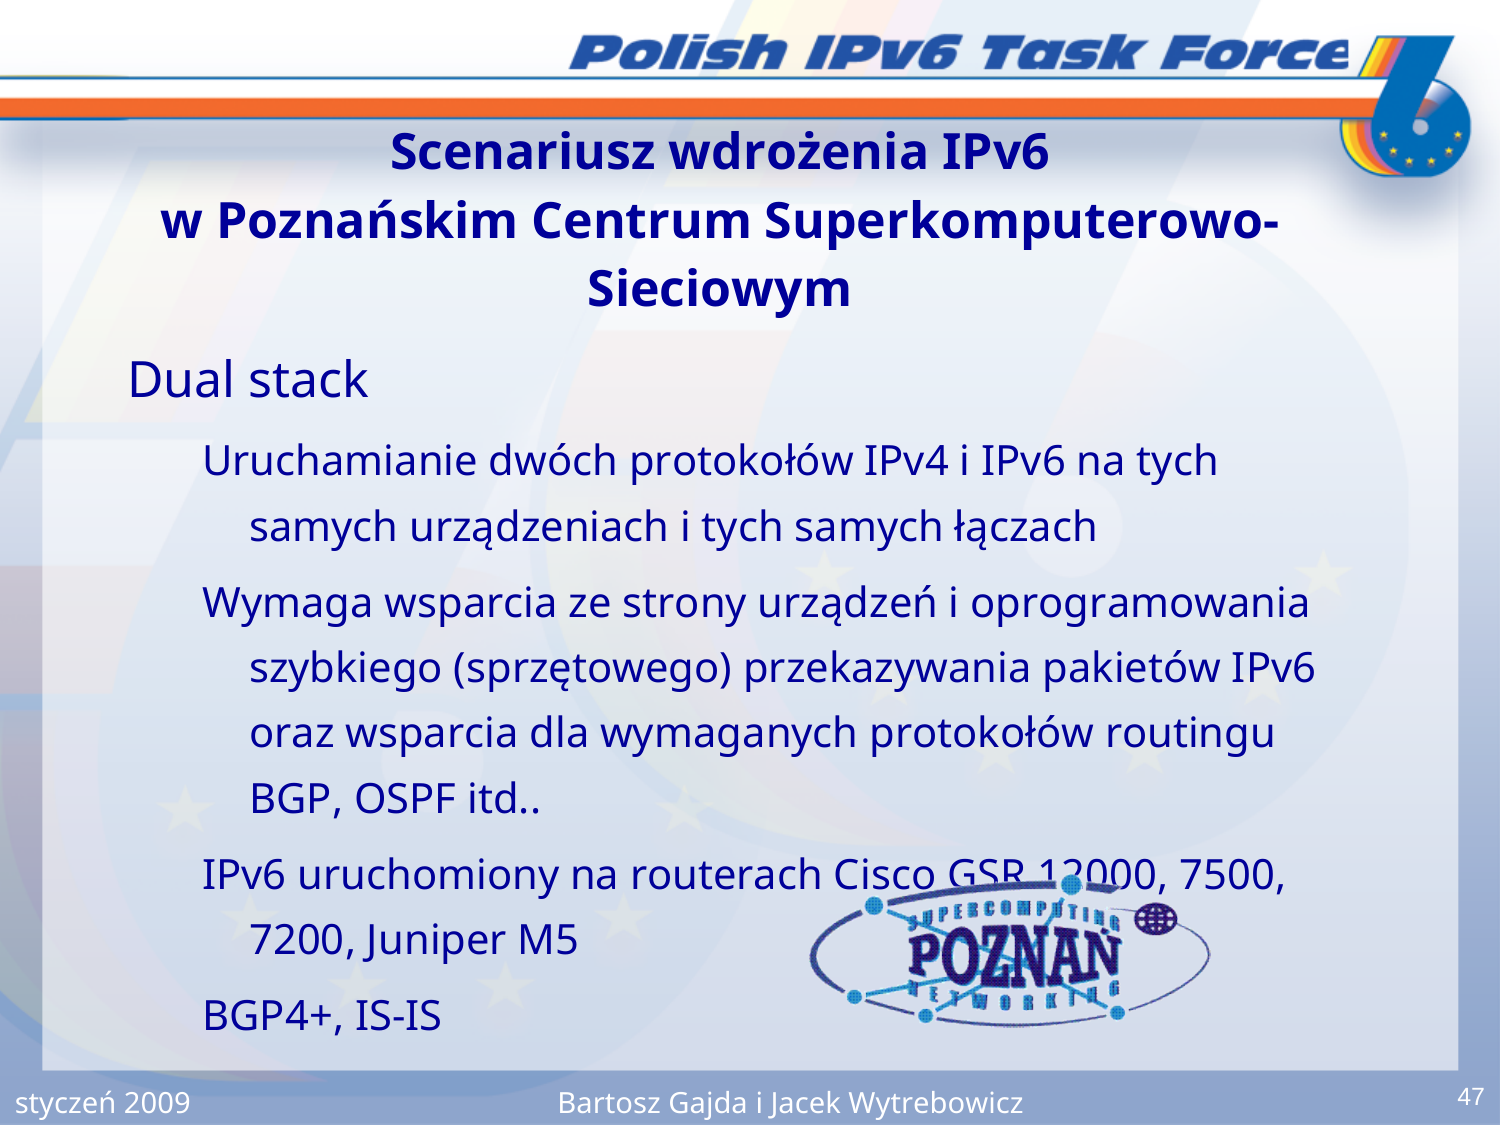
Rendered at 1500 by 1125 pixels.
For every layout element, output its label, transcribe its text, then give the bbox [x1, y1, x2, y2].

list Dual stack Uruchamianie dwóch protokołów IPv4 i IPv6 na tych samych urządzeniach i tych samych łączach Wymaga wsparcia ze strony urządzeń i oprogramowania szybkiego (sprzętowego) przekazywania pakietów IPv6 oraz wsparcia dla wymaganych protokołów routingu BGP, OSPF itd.. IPv6 uruchomiony na routerach Cisco GSR 12000, 7500, 7200, Juniper M5 BGP4+, IS-IS [112, 325, 1388, 1038]
title Scenariusz wdrożenia IPv6 w Poznańskim Centrum Superkomputerowo-Sieciowym [53, 124, 1388, 313]
picture [0, 0, 1500, 1125]
